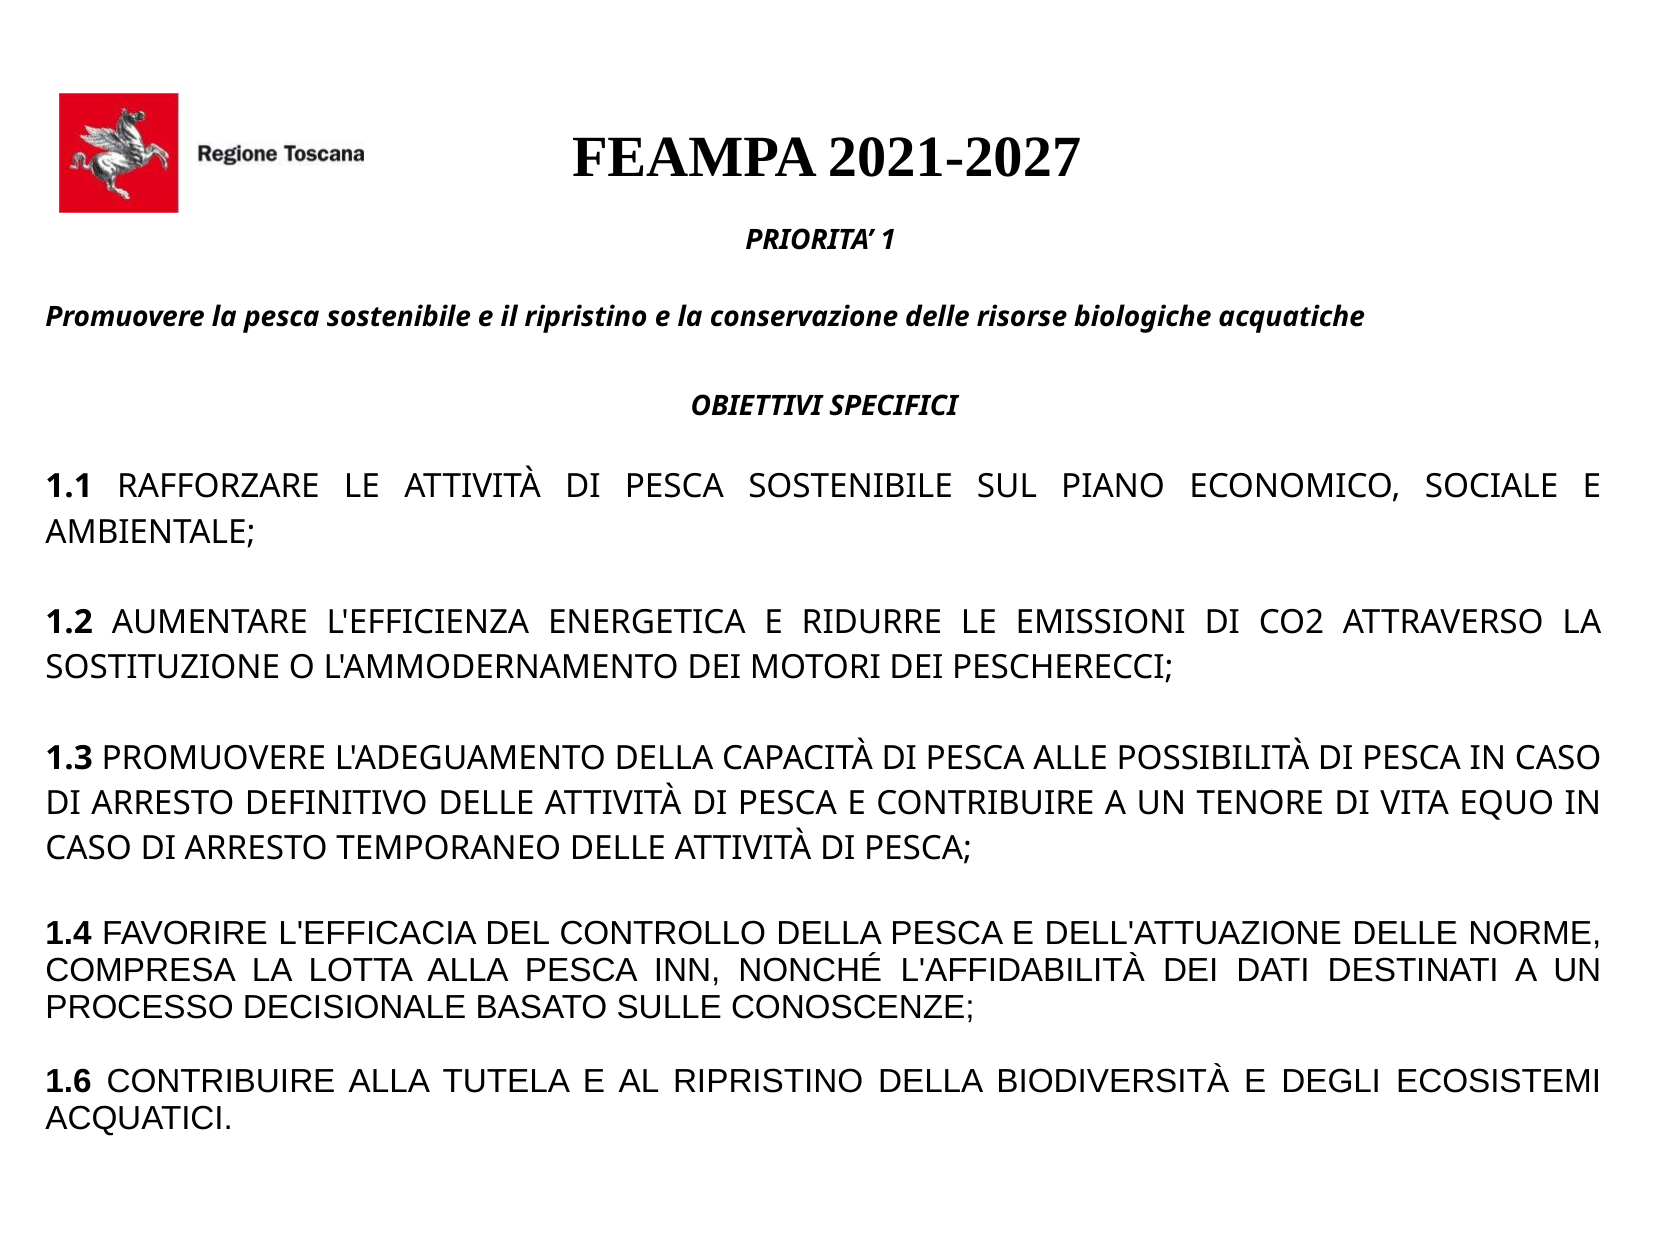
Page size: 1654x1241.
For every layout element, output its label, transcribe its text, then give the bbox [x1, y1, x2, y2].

subtitle [79, 1081, 86, 1089]
subtitle [414, 1075, 422, 1083]
subtitle [1059, 1075, 1072, 1090]
subtitle [52, 1110, 60, 1120]
subtitle [823, 1075, 832, 1088]
subtitle [135, 1075, 151, 1090]
subtitle [712, 1075, 723, 1081]
subtitle [1002, 1081, 1013, 1090]
subtitle [261, 1075, 273, 1090]
subtitle [239, 1075, 249, 1079]
subtitle [1002, 1075, 1012, 1079]
subtitle [1573, 1075, 1583, 1087]
subtitle [1032, 1075, 1048, 1090]
subtitle [166, 1075, 175, 1088]
subtitle [1137, 1075, 1149, 1080]
subtitle [239, 1081, 250, 1090]
subtitle [47, 1075, 53, 1089]
subtitle [295, 1075, 307, 1080]
picture [59, 93, 367, 212]
subtitle [679, 1075, 691, 1080]
subtitle [734, 1075, 746, 1080]
subtitle [1214, 1075, 1222, 1083]
subtitle [968, 1075, 976, 1083]
subtitle [1092, 1075, 1102, 1088]
text_box PRIORITA’ 1 Promuovere la pesca sostenibile e il ripristino e la conservazione delle risorse biologiche acquatiche OBIETTIVI SPECIFICI 1.1 RAFFORZARE LE ATTIVITÀ DI PESCA SOSTENIBILE SUL PIANO ECONOMICO, SOCIALE E AMBIENTALE; 1.2 AUMENTARE L'EFFICIENZA ENERGETICA E RIDURRE LE EMISSIONI DI CO2 ATTRAVERSO LA SOSTITUZIONE O L'AMMODERNAMENTO DEI MOTORI DEI PESCHERECCI; 1.3 PROMUOVERE L'ADEGUAMENTO DELLA CAPACITÀ DI PESCA ALLE POSSIBILITÀ DI PESCA IN CASO DI ARRESTO DEFINITIVO DELLE ATTIVITÀ DI PESCA E CONTRIBUIRE A UN TENORE DI VITA EQUO IN CASO DI ARRESTO TEMPORANEO DELLE ATTIVITÀ DI PESCA; 1.4 FAVORIRE L'EFFICACIA DEL CONTROLLO DELLA PESCA E DELL'ATTUAZIONE DELLE NORME, COMPRESA LA LOTTA ALLA PESCA INN, NONCHÉ L'AFFIDABILITÀ DEI DATI DESTINATI A UN PROCESSO DECISIONALE BASATO SULLE CONOSCENZE; 1.6 CONTRIBUIRE ALLA TUTELA E AL RIPRISTINO DELLA BIODIVERSITÀ E DEGLI ECOSISTEMI ACQUATICI. [30, 212, 1619, 1075]
subtitle [1447, 1075, 1463, 1090]
subtitle [355, 1075, 363, 1083]
subtitle [1287, 1075, 1300, 1090]
subtitle [468, 1075, 480, 1090]
subtitle [884, 1075, 897, 1090]
title FEAMPA 2021-2027 [82, 49, 1571, 212]
subtitle [842, 1075, 858, 1090]
subtitle [47, 1075, 1619, 1182]
subtitle [554, 1075, 562, 1083]
subtitle [625, 1075, 633, 1083]
subtitle [206, 1075, 218, 1080]
